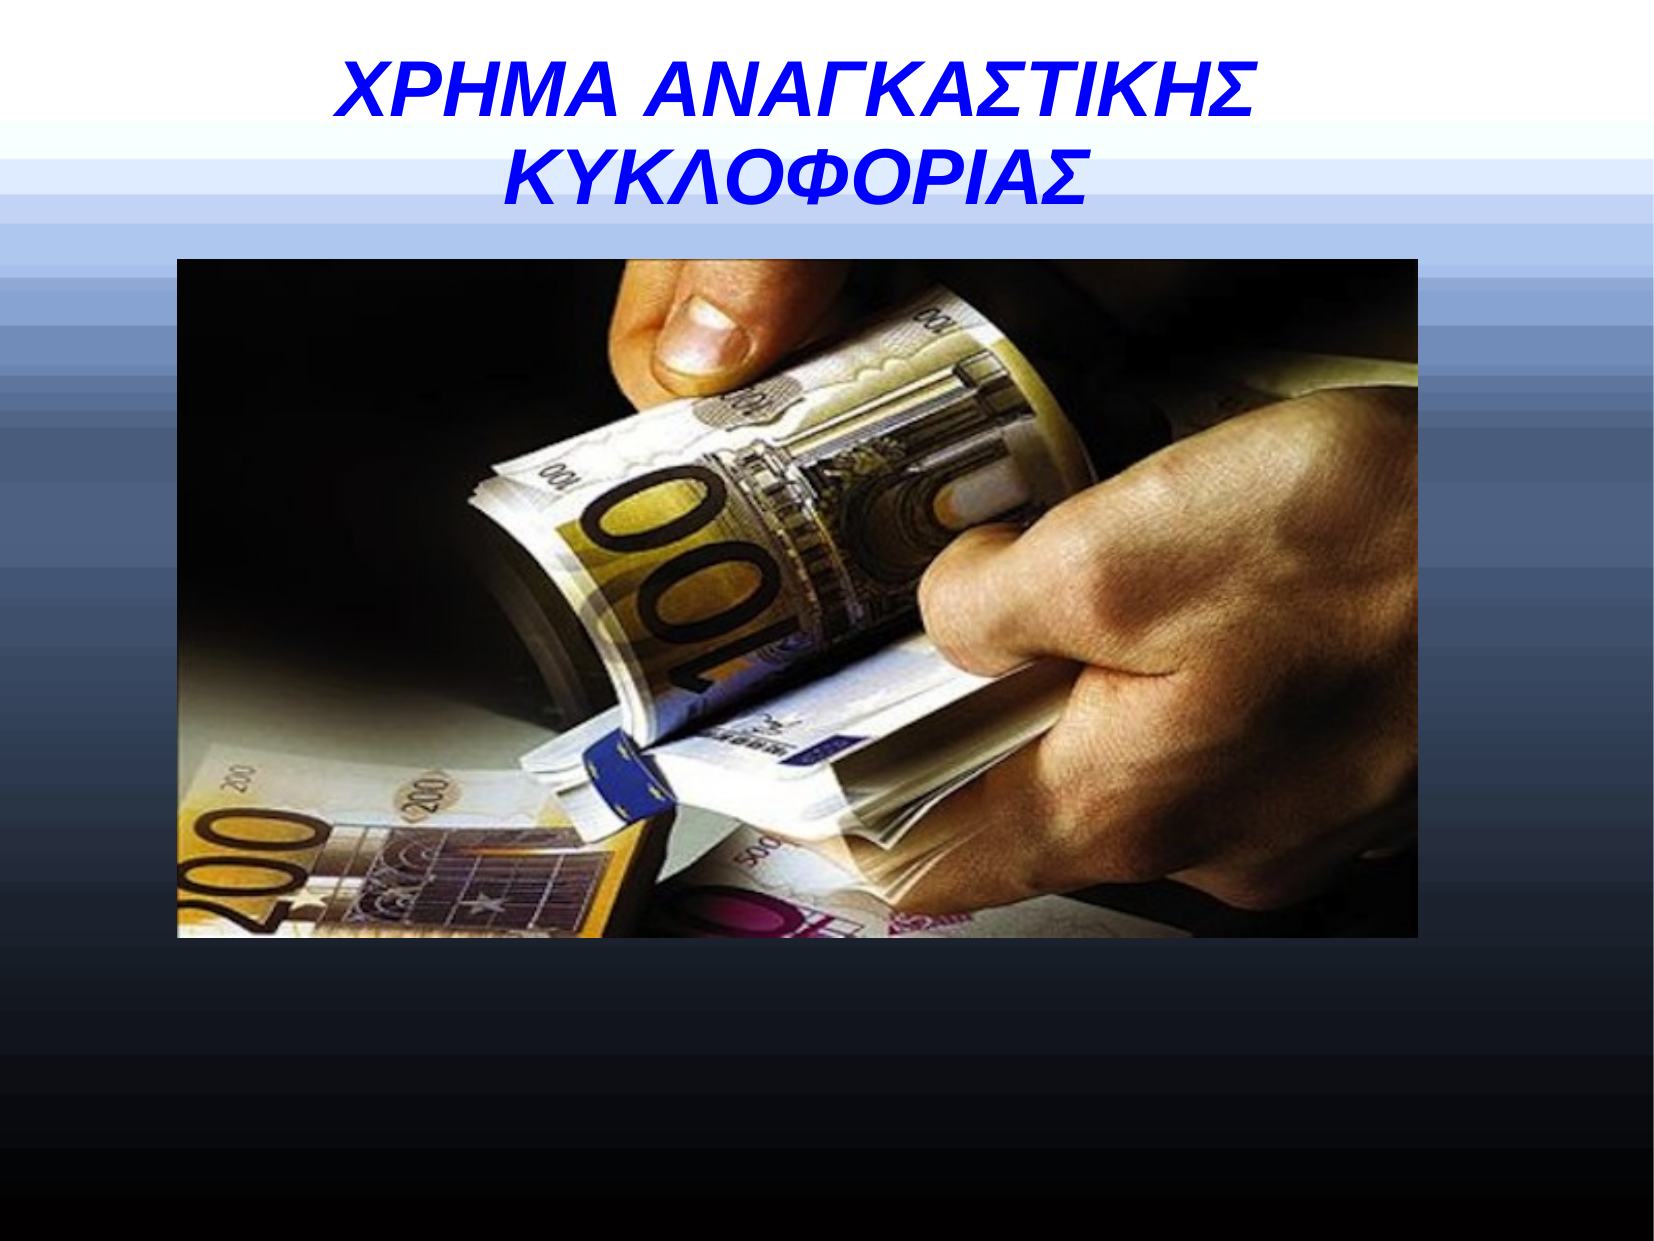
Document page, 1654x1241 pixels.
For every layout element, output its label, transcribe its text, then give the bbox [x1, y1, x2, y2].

title ΧΡΗΜΑ ΑΝΑΓΚΑΣΤΙΚΗΣ ΚΥΚΛΟΦΟΡΙΑΣ [79, 42, 1515, 220]
picture [0, 0, 1654, 1241]
